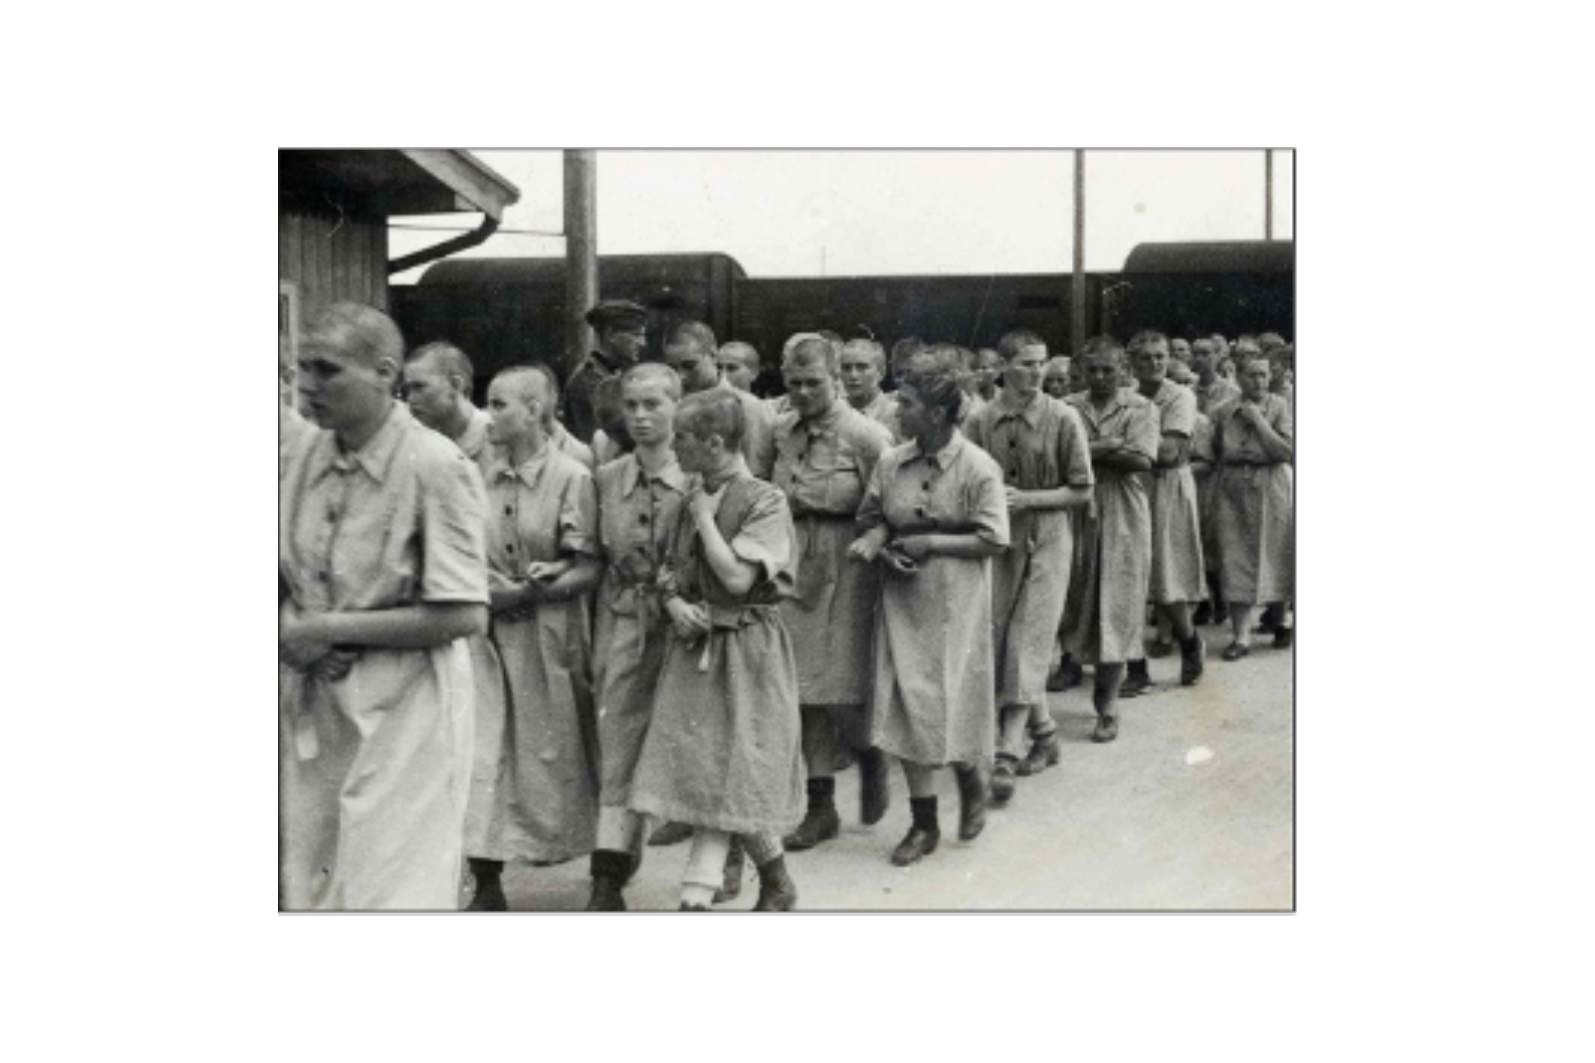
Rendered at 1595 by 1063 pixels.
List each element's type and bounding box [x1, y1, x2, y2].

picture [278, 147, 1300, 916]
